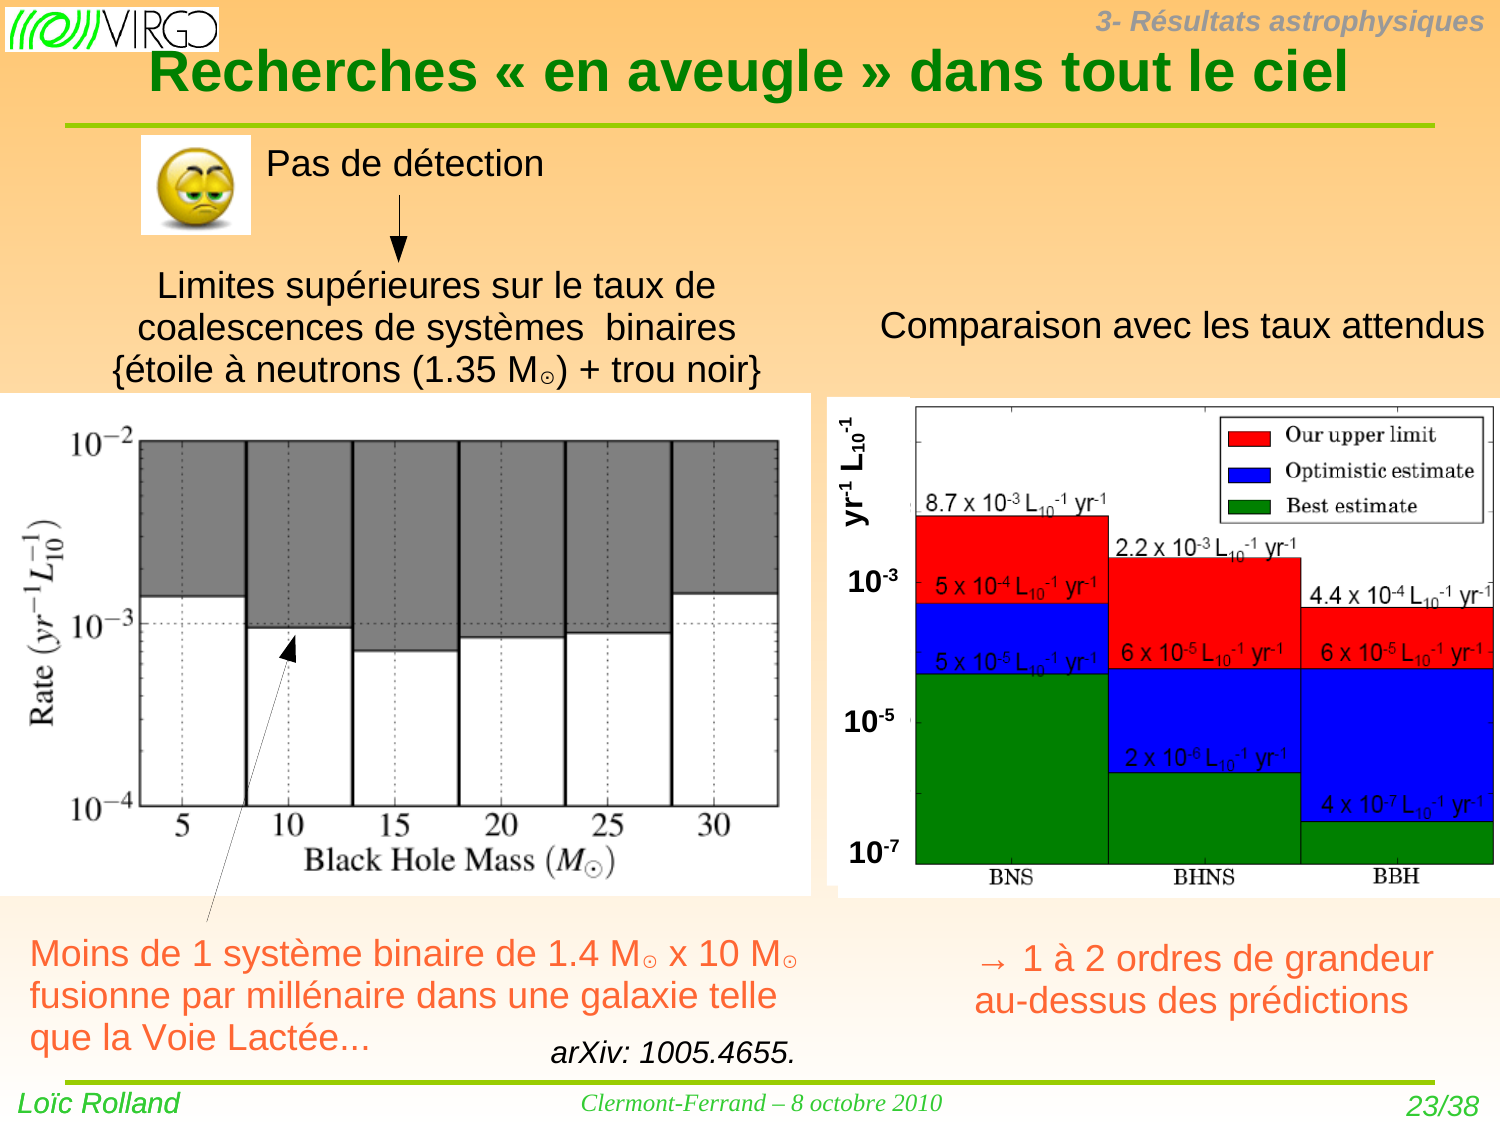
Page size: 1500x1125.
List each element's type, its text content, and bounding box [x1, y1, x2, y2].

text_box 3- Résultats astrophysiques [1048, 0, 1500, 46]
text_box 10-5 [828, 696, 910, 749]
text_box Pas de détection [251, 135, 560, 192]
picture [141, 135, 251, 235]
text_box 10-3 [832, 556, 914, 609]
text_box 10-7 [833, 827, 915, 880]
text_box Comparaison avec les taux attendus [865, 297, 1500, 355]
picture [0, 393, 811, 896]
picture [838, 398, 1500, 898]
title Recherches « en aveugle » dans tout le ciel [75, 7, 1426, 135]
text_box yr-1 L10-1 [826, 396, 910, 886]
text_box Moins de 1 système binaire de 1.4 M⊙ x 10 M⊙ fusionne par millénaire dans une galaxie telle que la Voie Lactée... [14, 925, 842, 1078]
text_box Limites supérieures sur le taux de coalescences de systèmes binaires {étoile à neutrons (1.35 M⊙) + trou noir} [97, 256, 792, 410]
picture [5, 7, 75, 52]
text_box → 1 à 2 ordres de grandeur au-dessus des prédictions [959, 930, 1477, 1030]
